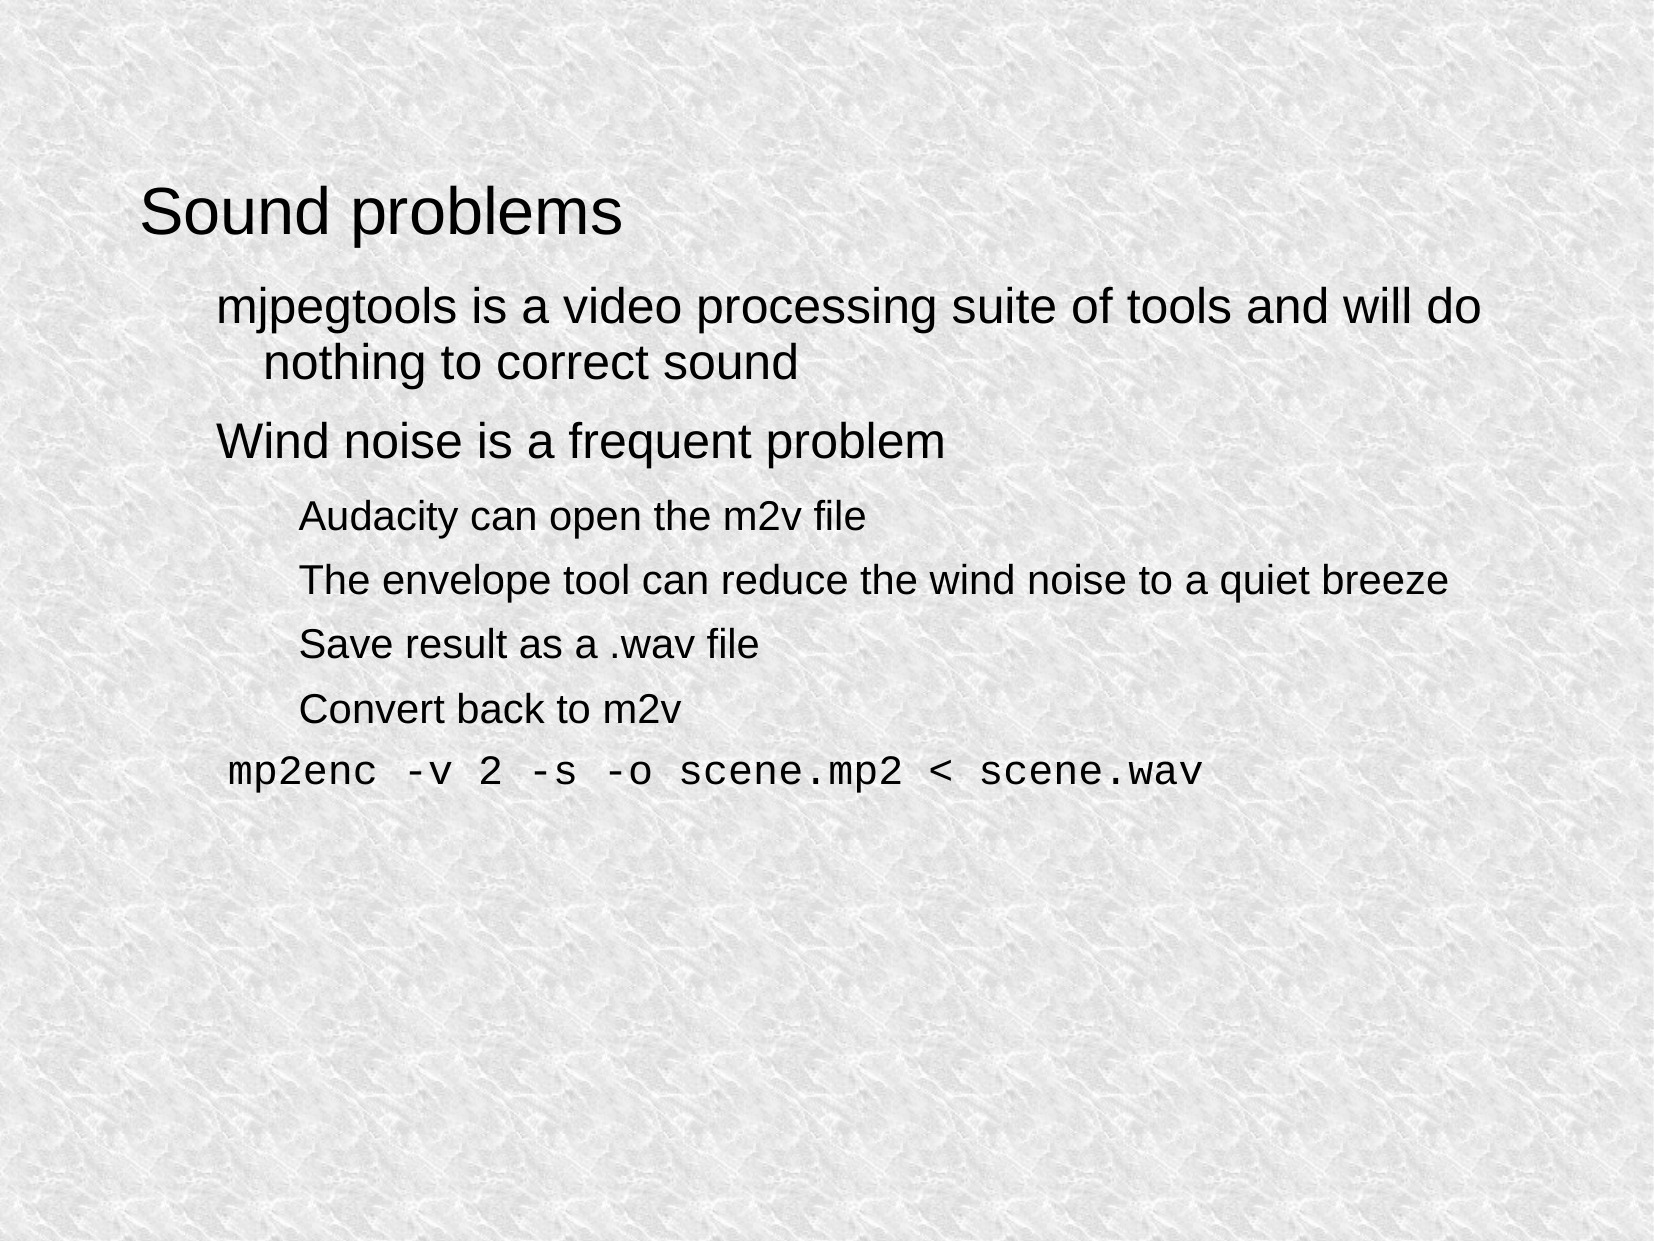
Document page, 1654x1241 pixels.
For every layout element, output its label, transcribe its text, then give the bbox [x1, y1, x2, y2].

picture [0, 0, 1654, 1241]
list Sound problems mjpegtools is a video processing suite of tools and will do nothing to correct sound Wind noise is a frequent problem Audacity can open the m2v file The envelope tool can reduce the wind noise to a quiet breeze Save result as a .wav file Convert back to m2v mp2enc -v 2 -s -o scene.mp2 < scene.wav [121, 174, 1534, 1127]
